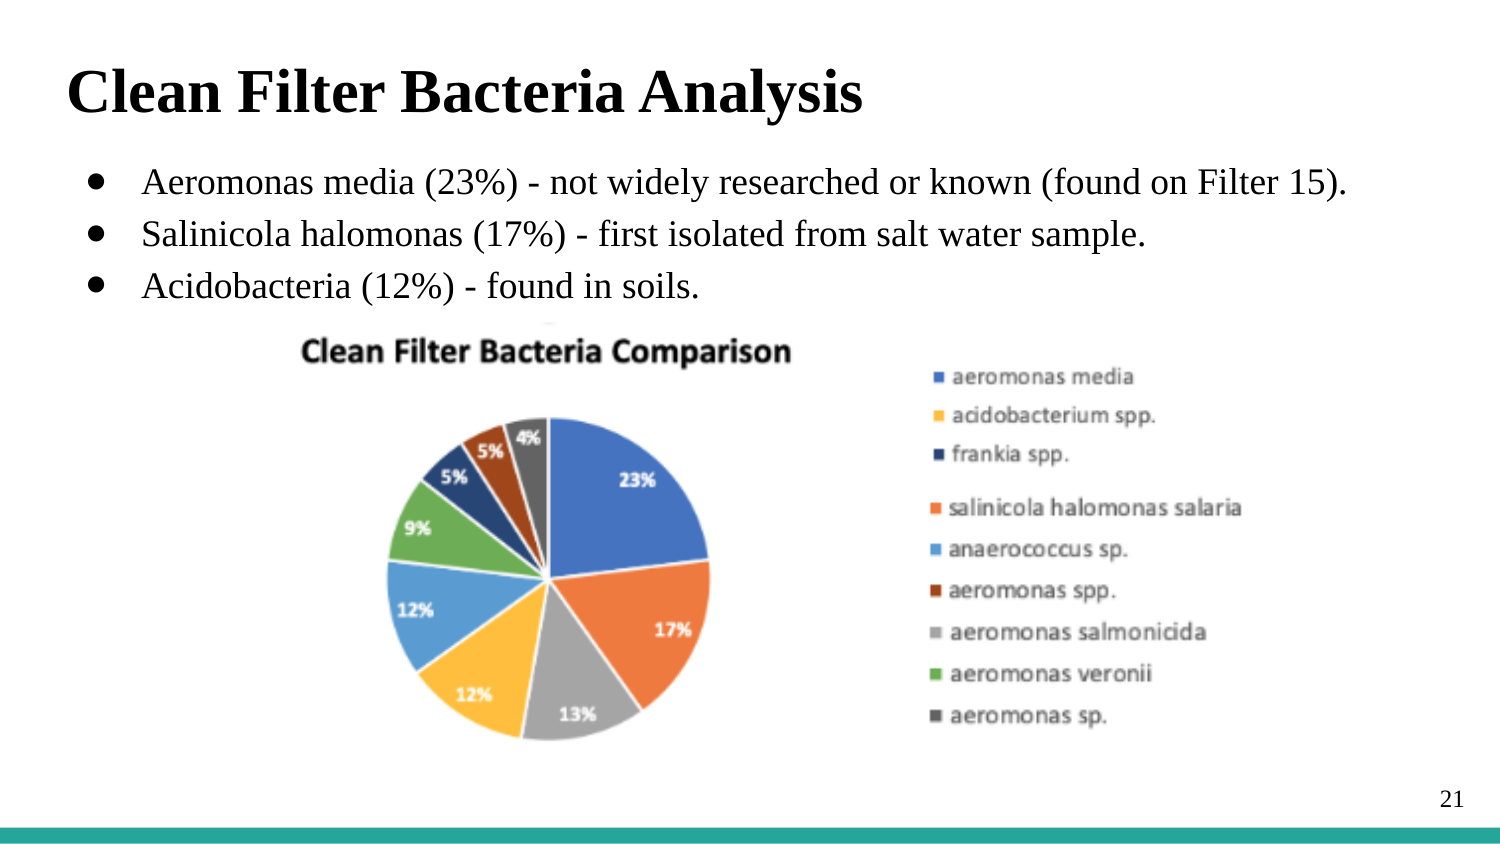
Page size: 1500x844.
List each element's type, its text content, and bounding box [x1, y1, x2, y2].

picture [85, 309, 1250, 765]
slide_number <number> [1389, 764, 1480, 830]
title Clean Filter Bacteria Analysis [51, 34, 1449, 136]
list Aeromonas media (23%) - not widely researched or known (found on Filter 15). Salinicola halomonas (17%) - first isolated from salt water sample. Acidobacteria (12%) - found in soils. Aeromonas (5%) - human related. [51, 135, 1409, 693]
